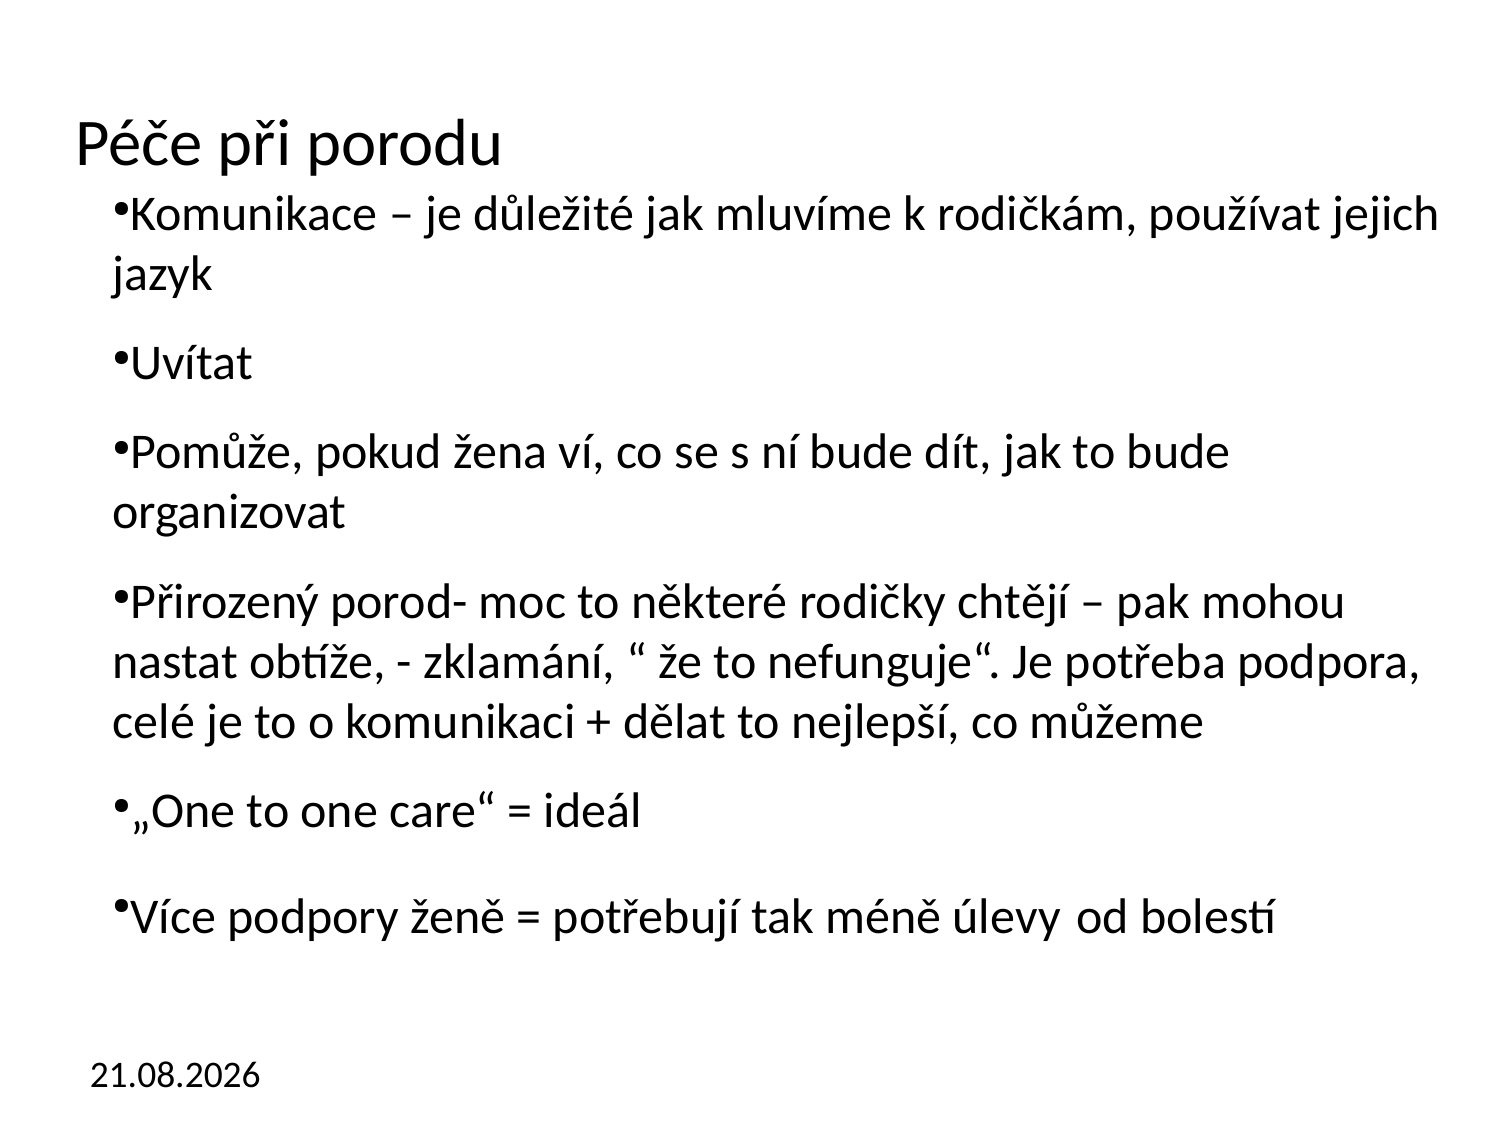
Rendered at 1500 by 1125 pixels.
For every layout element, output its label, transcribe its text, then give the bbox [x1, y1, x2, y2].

title Péče při porodu [75, 44, 1425, 233]
list Komunikace – je důležité jak mluvíme k rodičkám, používat jejich jazyk Uvítat Pomůže, pokud žena ví, co se s ní bude dít, jak to bude organizovat Přirozený porod- moc to některé rodičky chtějí – pak mohou nastat obtíže, - zklamání, “ že to nefunguje“. Je potřeba podpora, celé je to o komunikaci + dělat to nejlepší, co můžeme „One to one care“ = ideál Více podpory ženě = potřebují tak méně úlevy od bolestí [112, 179, 1463, 1125]
text_box 29.09.2020 [75, 1042, 112, 1103]
